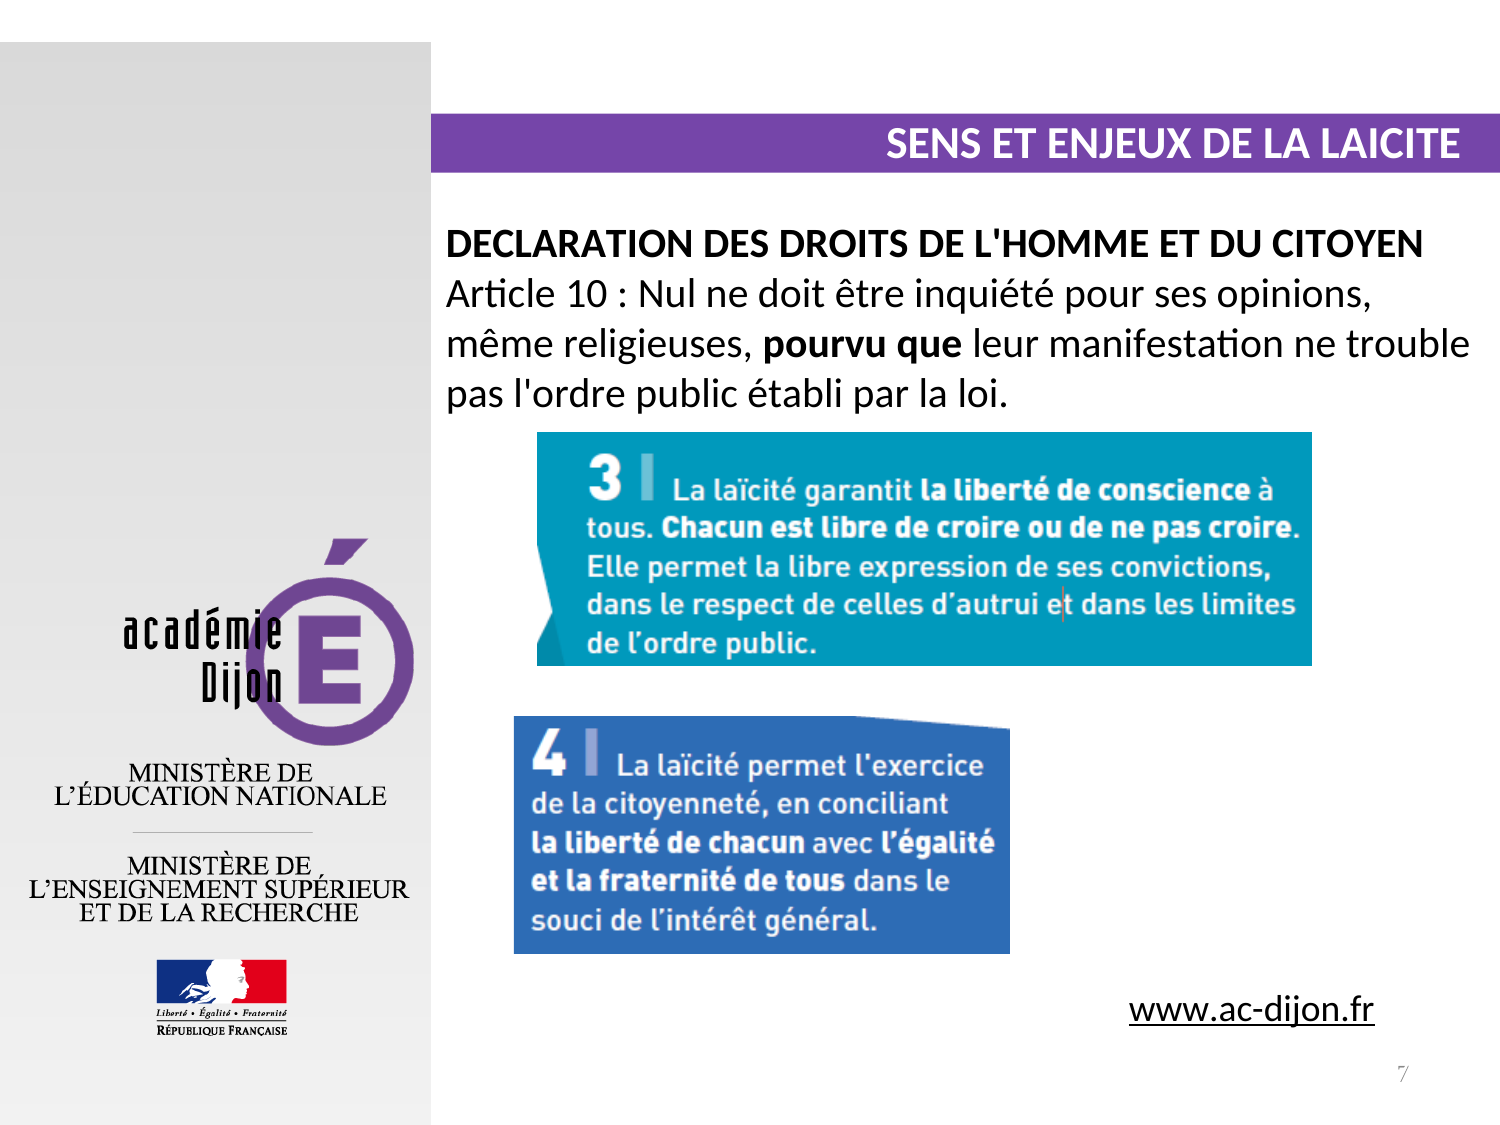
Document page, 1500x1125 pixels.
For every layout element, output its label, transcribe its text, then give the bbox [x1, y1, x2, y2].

picture [1197, 557, 1205, 576]
picture [778, 632, 792, 653]
picture [1017, 555, 1048, 576]
picture [694, 599, 720, 614]
picture [762, 632, 775, 653]
picture [662, 593, 669, 614]
picture [1153, 521, 1201, 544]
picture [748, 521, 762, 537]
picture [1130, 521, 1144, 537]
picture [598, 523, 612, 537]
picture [589, 555, 604, 576]
picture [727, 638, 741, 659]
text_box <numéro> [1074, 1042, 1425, 1103]
picture [757, 555, 779, 577]
picture [1175, 562, 1179, 576]
picture [869, 485, 883, 500]
picture [782, 477, 795, 500]
picture [1033, 593, 1037, 614]
picture [1255, 594, 1263, 614]
picture [790, 555, 804, 576]
picture [893, 599, 907, 614]
picture [896, 516, 929, 537]
picture [1047, 599, 1063, 622]
picture [896, 479, 901, 500]
picture [1203, 593, 1210, 614]
picture [629, 632, 636, 653]
picture [804, 593, 817, 614]
picture [1265, 599, 1296, 614]
picture [738, 557, 747, 576]
text_box SENS ET ENJEUX DE LA LAICITE [566, 105, 1477, 166]
picture [649, 562, 719, 583]
picture [957, 599, 971, 614]
picture [748, 485, 760, 500]
picture [937, 562, 965, 576]
picture [991, 594, 999, 614]
picture [1063, 594, 1073, 614]
picture [1016, 599, 1029, 614]
picture [1259, 477, 1272, 500]
picture [722, 562, 736, 576]
picture [860, 562, 888, 576]
picture [1143, 562, 1172, 576]
picture [1235, 484, 1251, 500]
picture [822, 516, 887, 537]
picture [1112, 521, 1127, 537]
picture [1225, 521, 1260, 538]
picture [662, 632, 688, 653]
picture [1127, 562, 1140, 576]
picture [1058, 562, 1102, 576]
picture [974, 479, 1007, 500]
picture [893, 562, 906, 583]
picture [1183, 562, 1194, 576]
picture [607, 555, 614, 576]
picture [588, 632, 619, 653]
picture [909, 562, 935, 576]
picture [723, 594, 794, 620]
picture [513, 716, 1016, 954]
picture [840, 485, 851, 500]
picture [808, 555, 850, 576]
picture [1058, 479, 1090, 500]
picture [741, 485, 745, 500]
picture [975, 599, 989, 614]
picture [922, 479, 946, 500]
picture [904, 480, 912, 500]
picture [645, 638, 658, 653]
picture [1088, 521, 1102, 537]
picture [1034, 484, 1049, 500]
picture [1070, 516, 1085, 537]
text_box DECLARATION DES DROITS DE L'HOMME ET DU CITOYEN Article 10 : Nul ne doit être inquiété pour ses opinions, même religieuses, pourvu que leur manifestation ne trouble pas l'ordre public établi par la loi. [430, 207, 1500, 405]
picture [1116, 599, 1130, 614]
picture [715, 479, 737, 500]
picture [674, 479, 689, 500]
picture [537, 546, 552, 643]
picture [852, 485, 865, 500]
picture [1233, 561, 1263, 577]
picture [771, 518, 813, 537]
picture [744, 638, 758, 653]
picture [1180, 599, 1194, 614]
picture [1209, 521, 1222, 537]
picture [955, 479, 971, 500]
picture [615, 523, 645, 537]
picture [885, 593, 893, 614]
picture [1264, 521, 1291, 538]
picture [1002, 599, 1013, 614]
picture [1133, 599, 1146, 614]
picture [691, 485, 705, 500]
picture [1113, 484, 1127, 500]
picture [1010, 480, 1032, 500]
picture [910, 599, 923, 614]
picture [621, 599, 652, 614]
picture [1099, 484, 1112, 500]
picture [1209, 562, 1213, 576]
picture [1214, 593, 1218, 614]
picture [1248, 593, 1252, 614]
picture [1111, 562, 1124, 576]
picture [588, 593, 618, 614]
picture [1148, 479, 1219, 500]
picture [1028, 521, 1043, 537]
picture [1222, 484, 1234, 500]
picture [858, 599, 873, 614]
picture [691, 638, 717, 653]
picture [662, 516, 745, 537]
picture [670, 599, 684, 614]
picture [938, 521, 1020, 537]
picture [587, 518, 596, 537]
picture [1130, 483, 1145, 500]
picture [1082, 593, 1112, 614]
picture [1221, 599, 1244, 614]
picture [876, 593, 883, 614]
picture [821, 599, 834, 614]
picture [795, 638, 807, 653]
picture [765, 479, 780, 500]
picture [29, 538, 414, 1036]
picture [805, 485, 836, 506]
picture [642, 454, 653, 500]
picture [1265, 573, 1270, 581]
picture [1047, 521, 1062, 537]
picture [590, 454, 621, 500]
picture [617, 555, 639, 576]
picture [933, 593, 946, 614]
picture [1156, 593, 1177, 614]
picture [969, 562, 1007, 576]
picture [844, 599, 856, 614]
picture [1216, 562, 1230, 576]
picture [885, 480, 893, 500]
